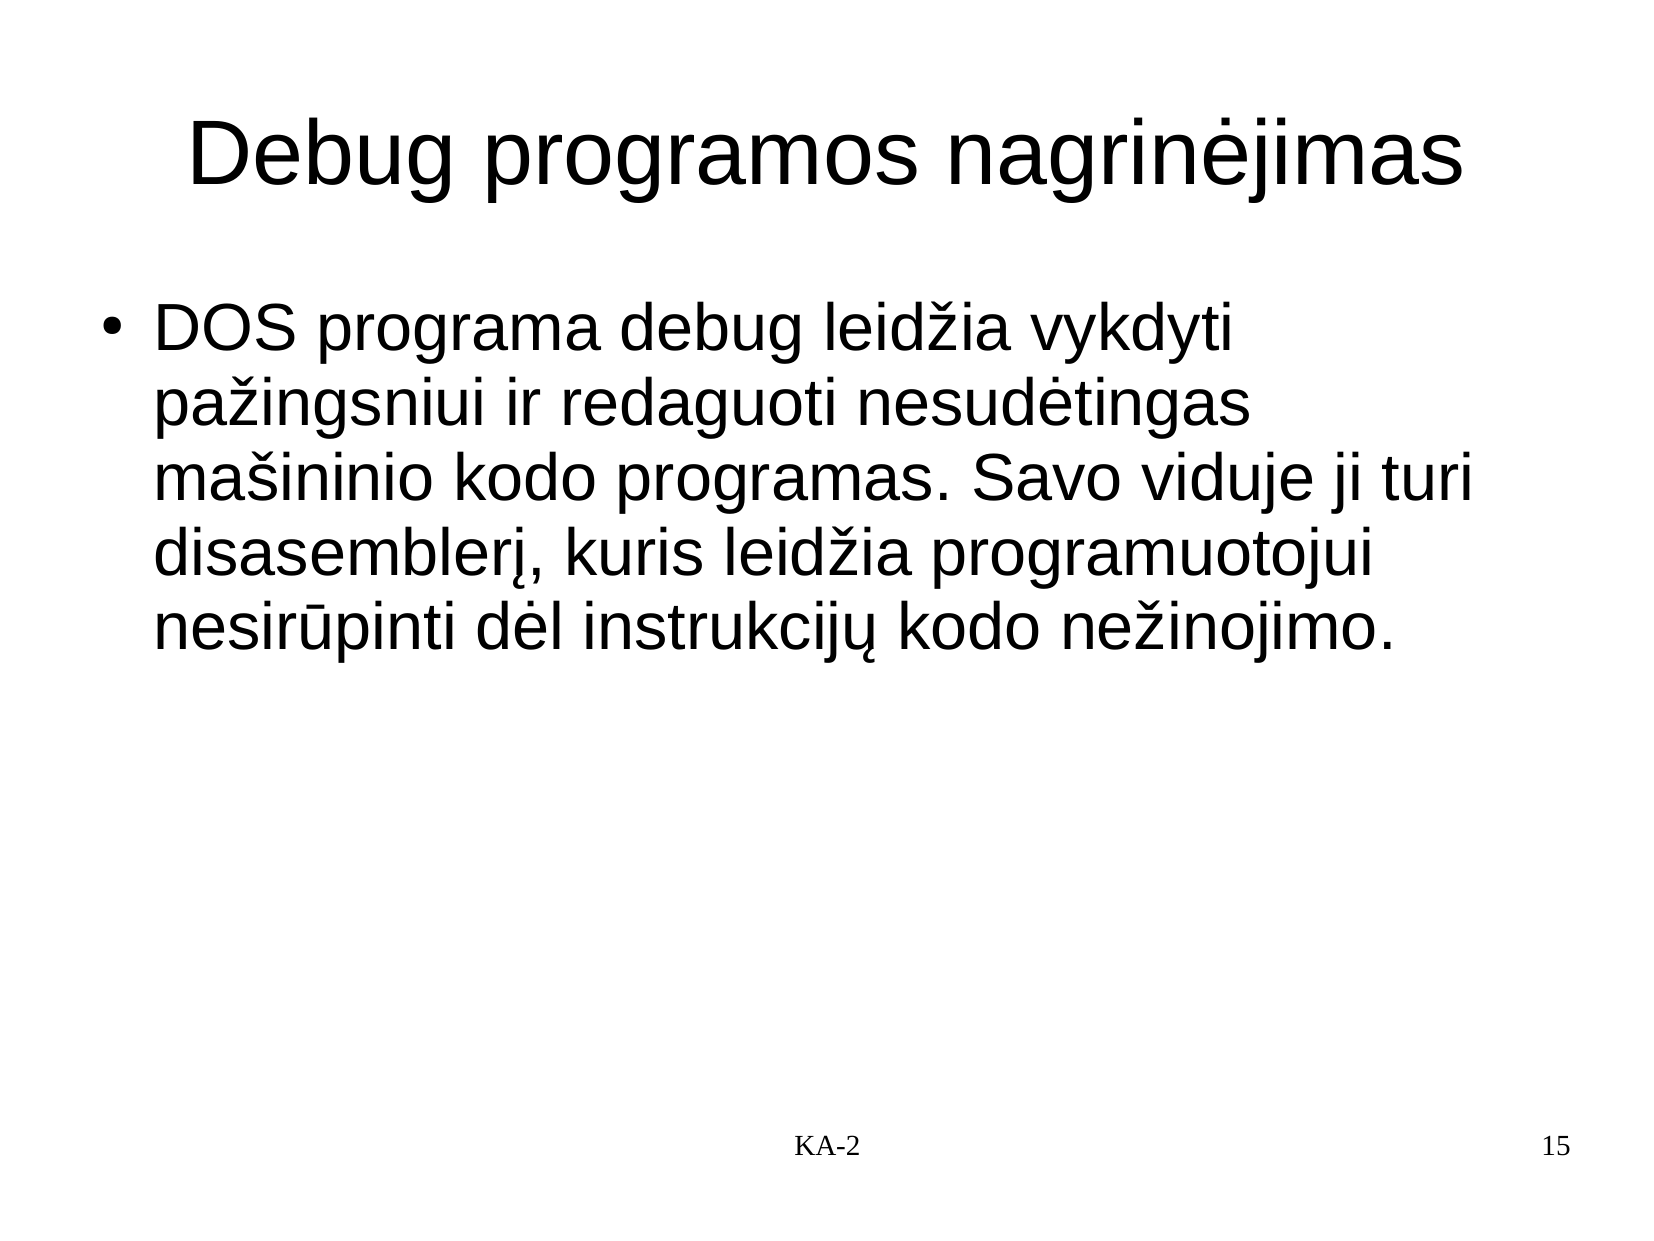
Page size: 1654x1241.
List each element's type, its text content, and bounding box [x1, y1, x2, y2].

list DOS programa debug leidžia vykdyti pažingsniui ir redaguoti nesudėtingas mašininio kodo programas. Savo viduje ji turi disasemblerį, kuris leidžia programuotojui nesirūpinti dėl instrukcijų kodo nežinojimo. [82, 290, 1538, 1010]
title Debug programos nagrinėjimas [82, 49, 1571, 257]
